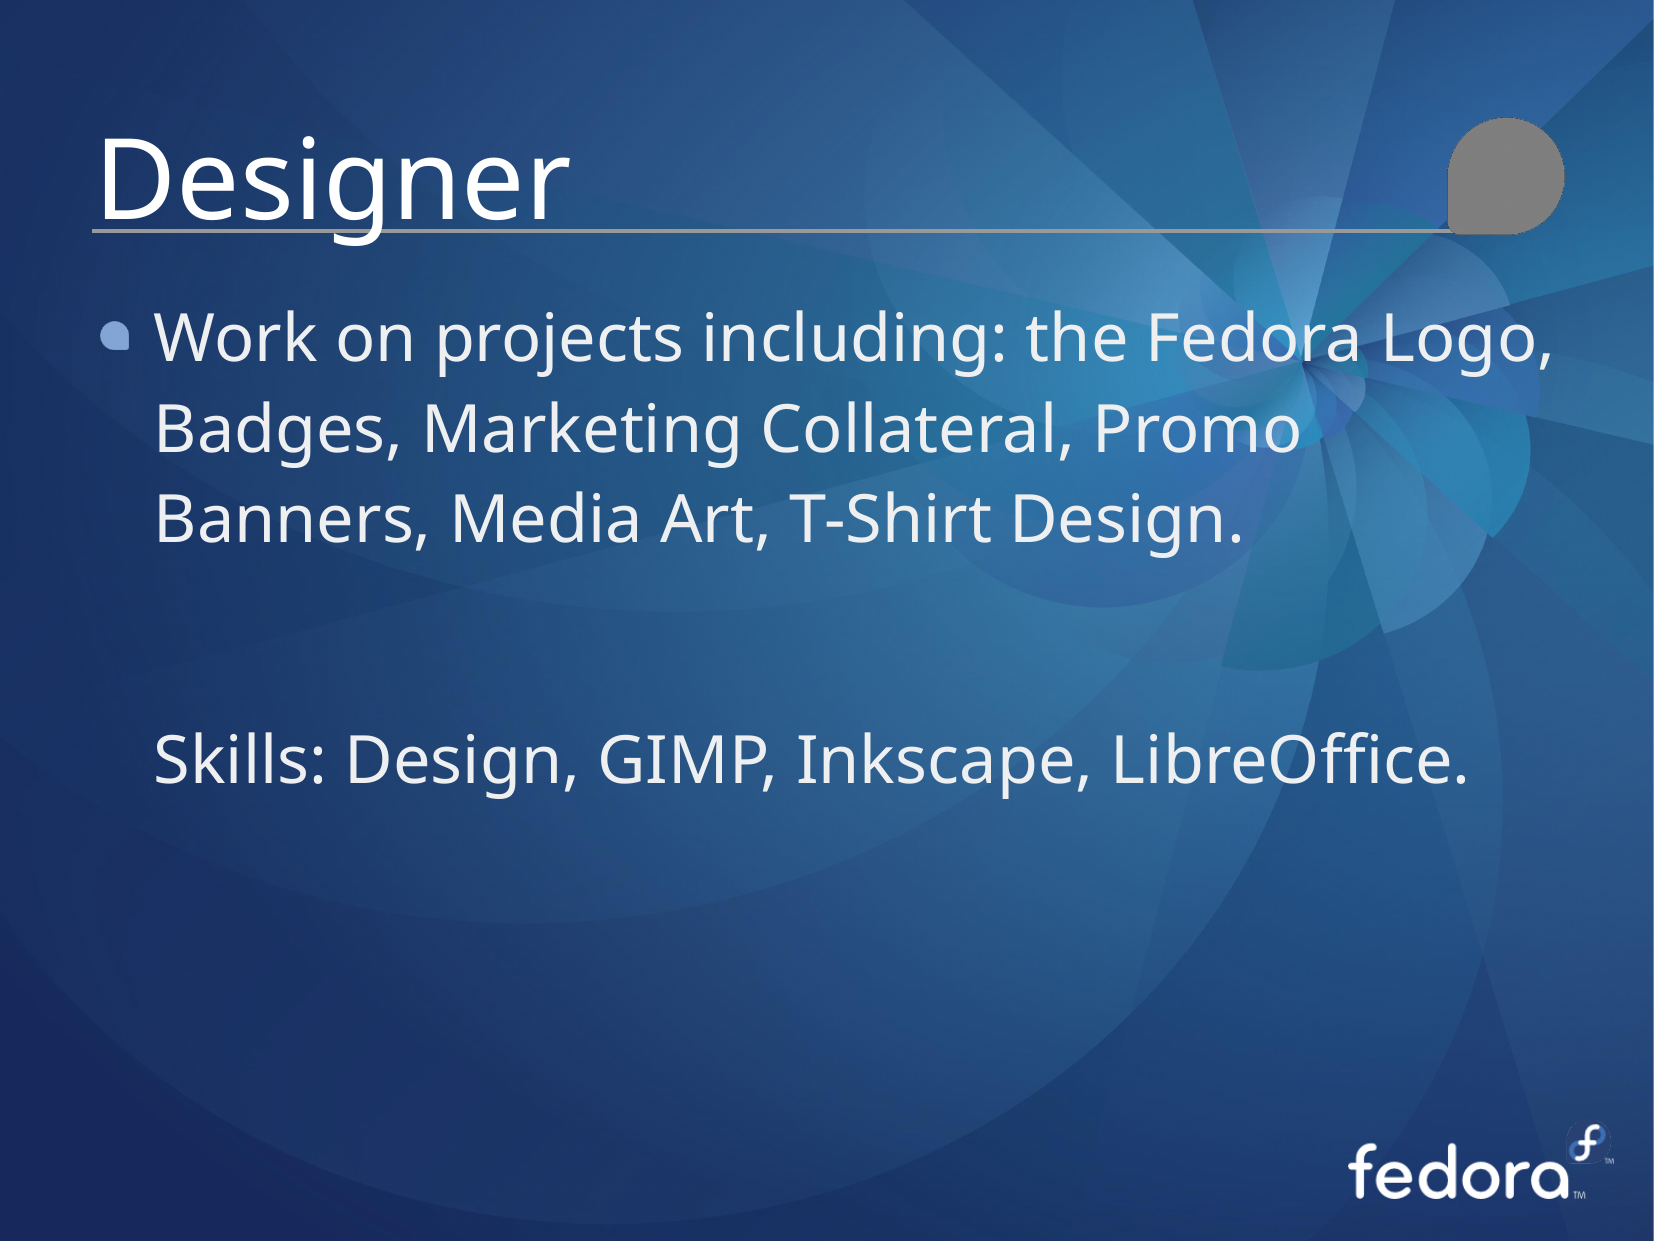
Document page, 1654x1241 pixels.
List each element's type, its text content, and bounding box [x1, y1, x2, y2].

picture [0, 0, 1654, 1241]
list Work on projects including: the Fedora Logo, Badges, Marketing Collateral, Promo Banners, Media Art, T-Shirt Design. Skills: Design, GIMP, Inkscape, LibreOffice. [82, 290, 1571, 1094]
title Designer [94, 100, 1426, 251]
